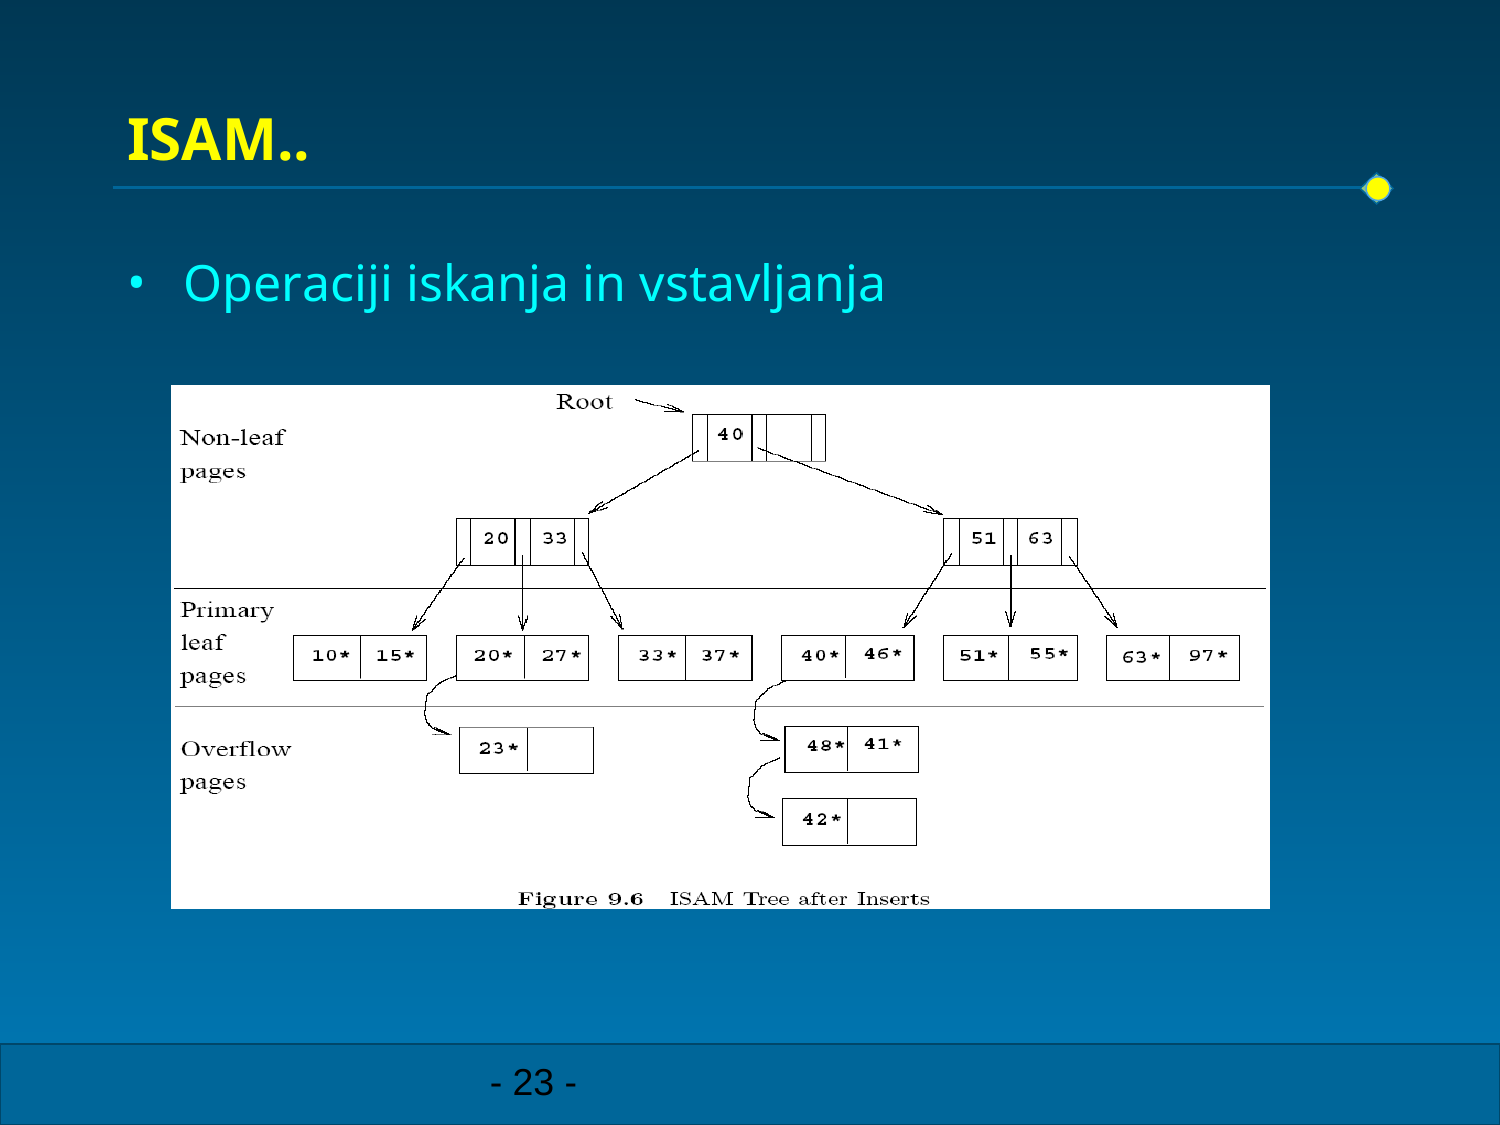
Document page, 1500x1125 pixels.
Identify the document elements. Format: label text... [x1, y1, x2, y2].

list Operaciji iskanja in vstavljanja [112, 237, 1388, 963]
title ISAM.. [112, 94, 1388, 181]
picture [172, 386, 1269, 908]
